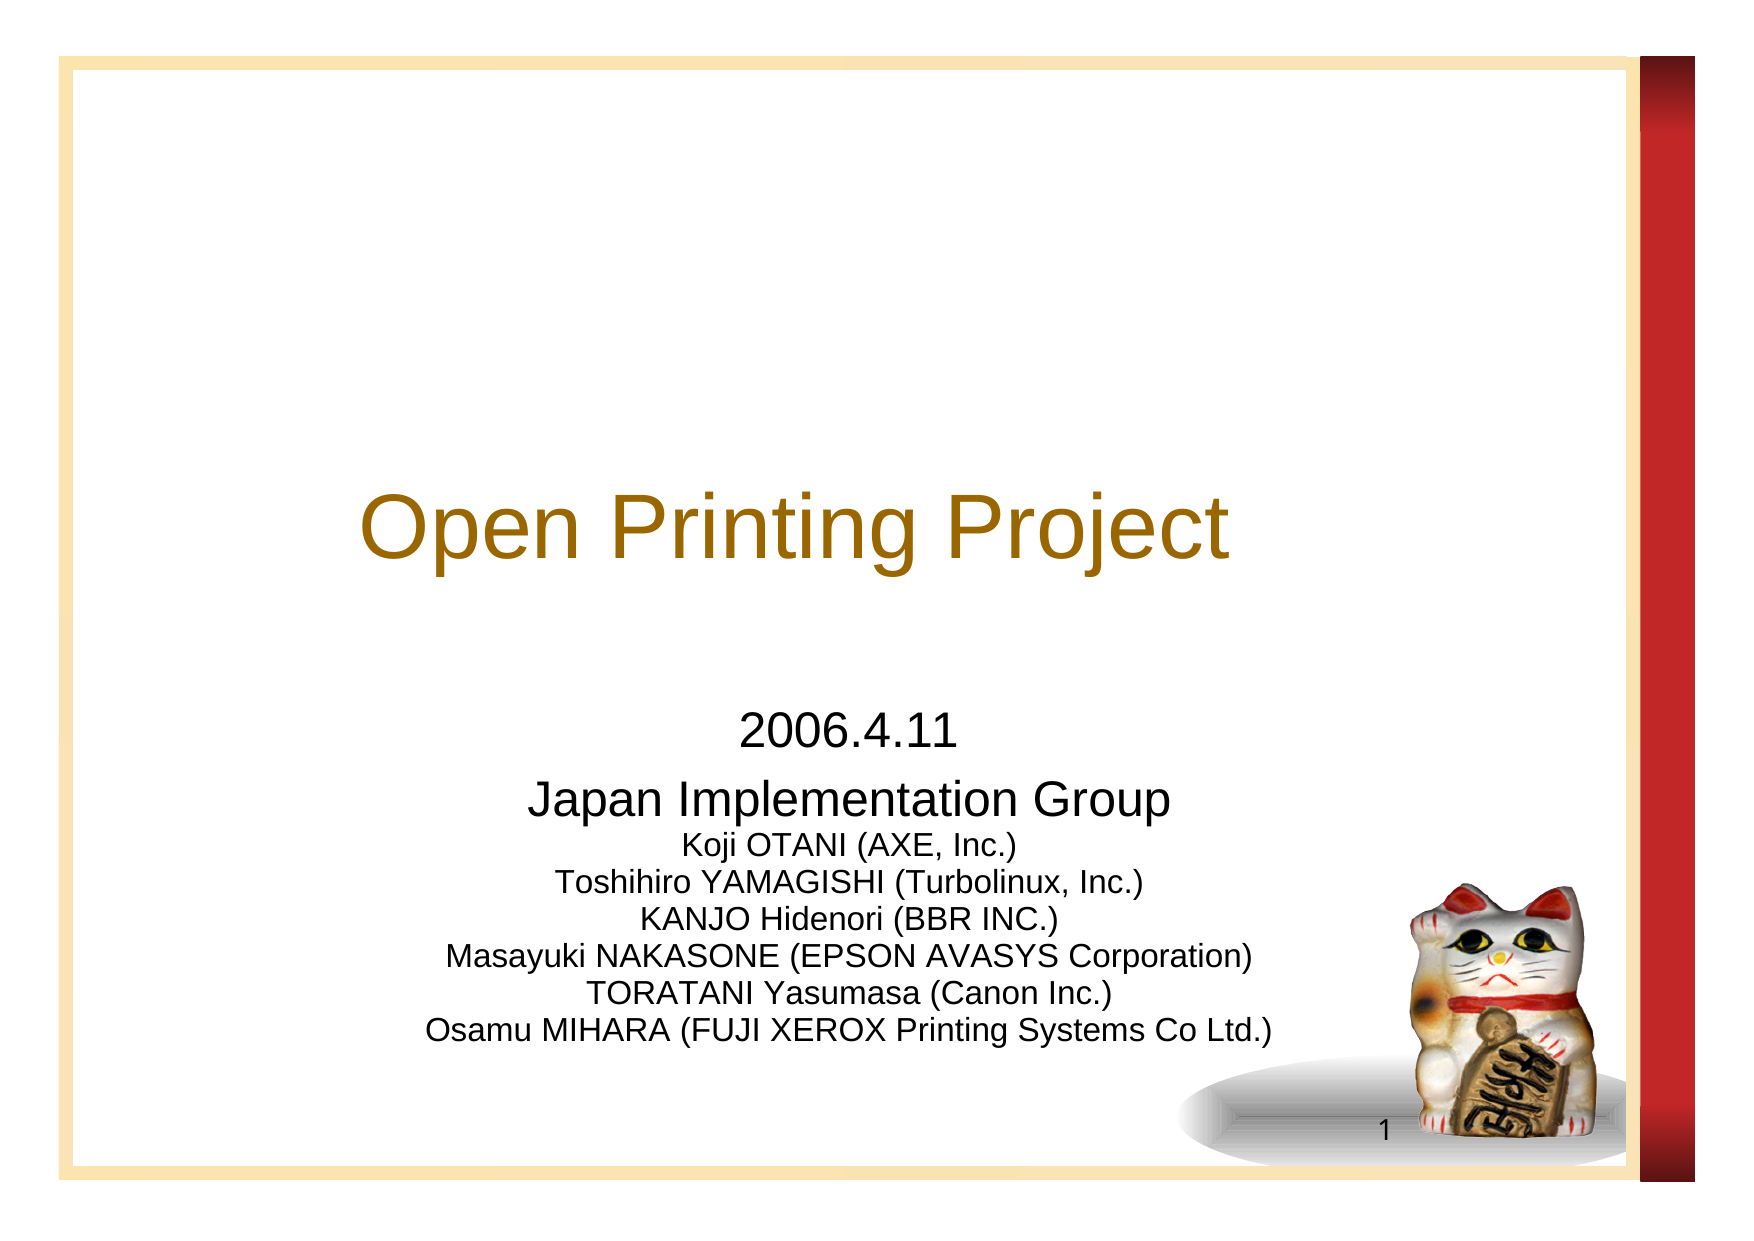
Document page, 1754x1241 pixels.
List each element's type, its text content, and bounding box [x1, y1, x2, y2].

subtitle 2006.4.11 Japan Implementation Group Koji OTANI (AXE, Inc.) Toshihiro YAMAGISHI (Turbolinux, Inc.) KANJO Hidenori (BBR INC.) Masayuki NAKASONE (EPSON AVASYS Corporation) TORATANI Yasumasa (Canon Inc.) Osamu MIHARA (FUJI XEROX Printing Systems Co Ltd.) [277, 694, 1423, 1120]
picture [1404, 879, 1601, 1141]
title Open Printing Project [154, 432, 1436, 621]
